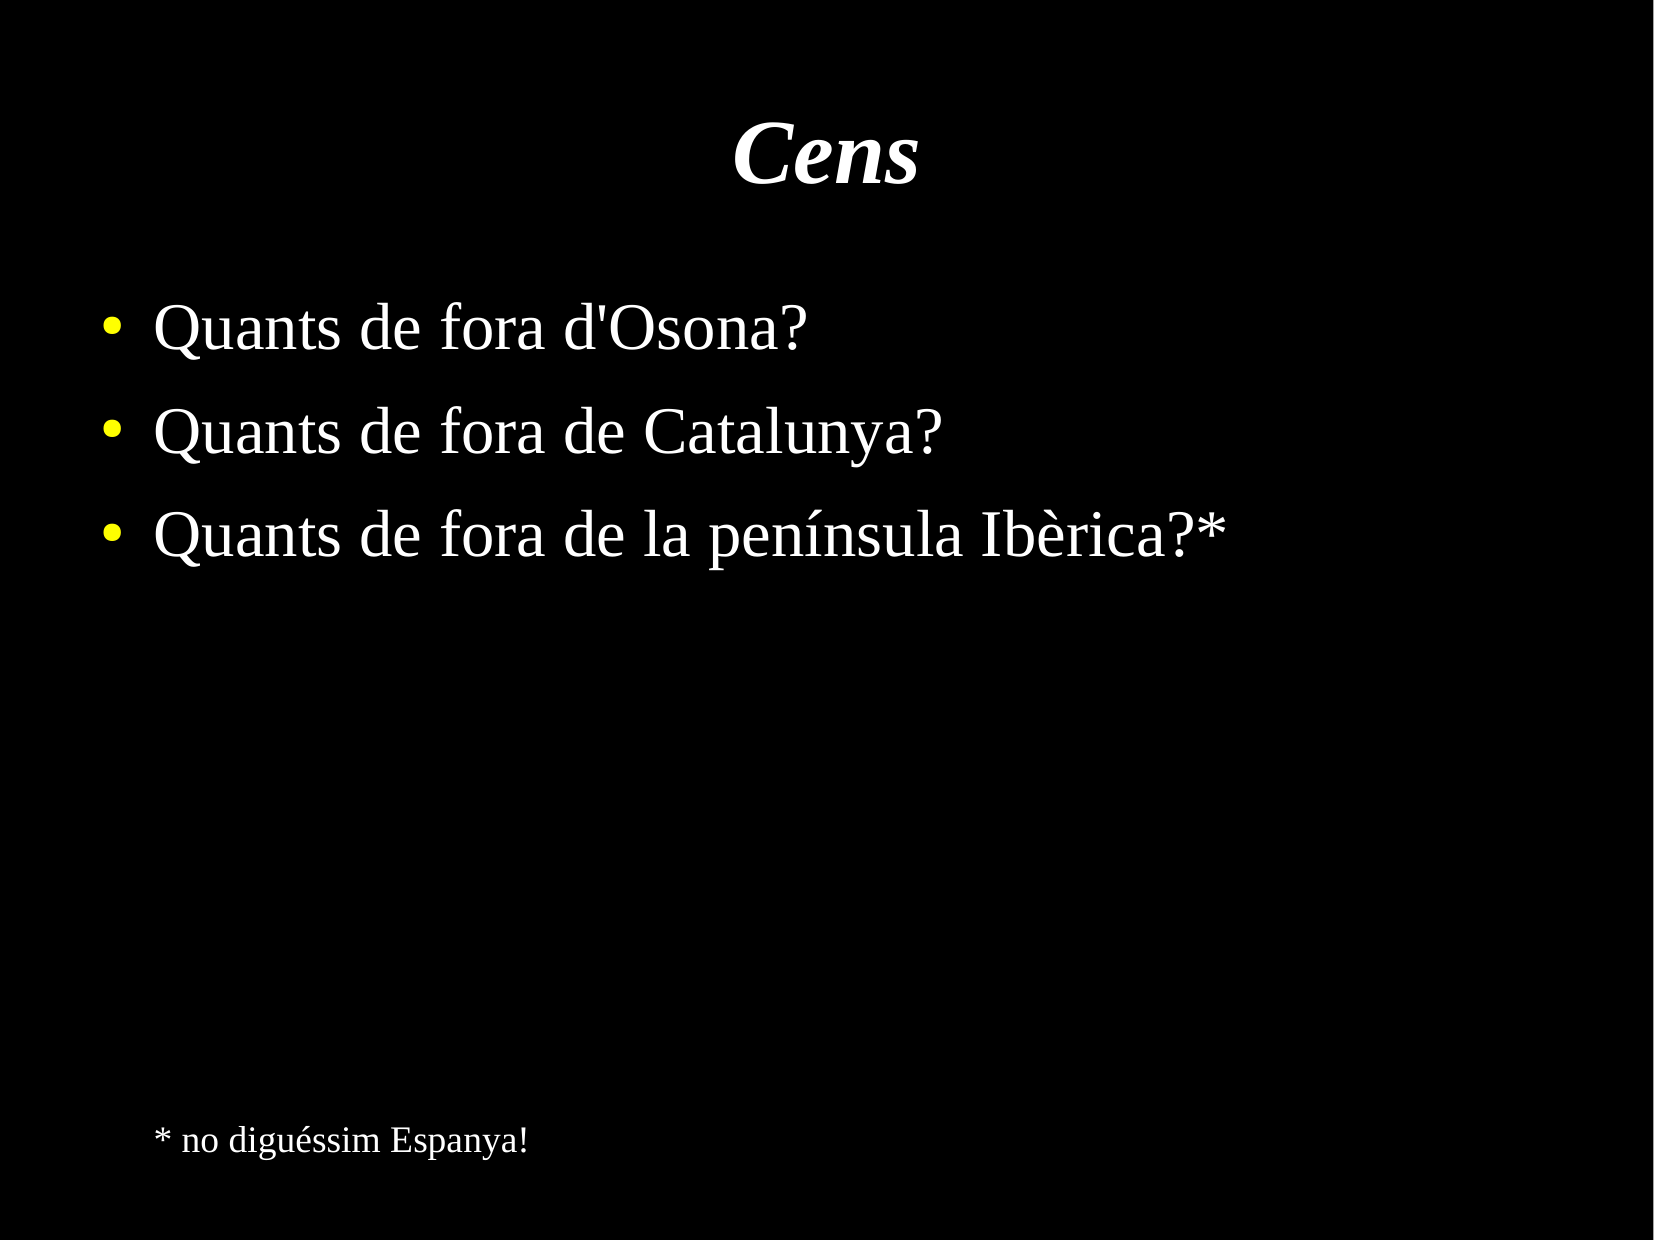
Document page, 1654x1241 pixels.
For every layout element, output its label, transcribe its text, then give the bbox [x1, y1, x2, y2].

title Cens [82, 56, 1571, 250]
list Quants de fora d'Osona? Quants de fora de Catalunya? Quants de fora de la península Ibèrica?* * no diguéssim Espanya! [82, 290, 1571, 1161]
